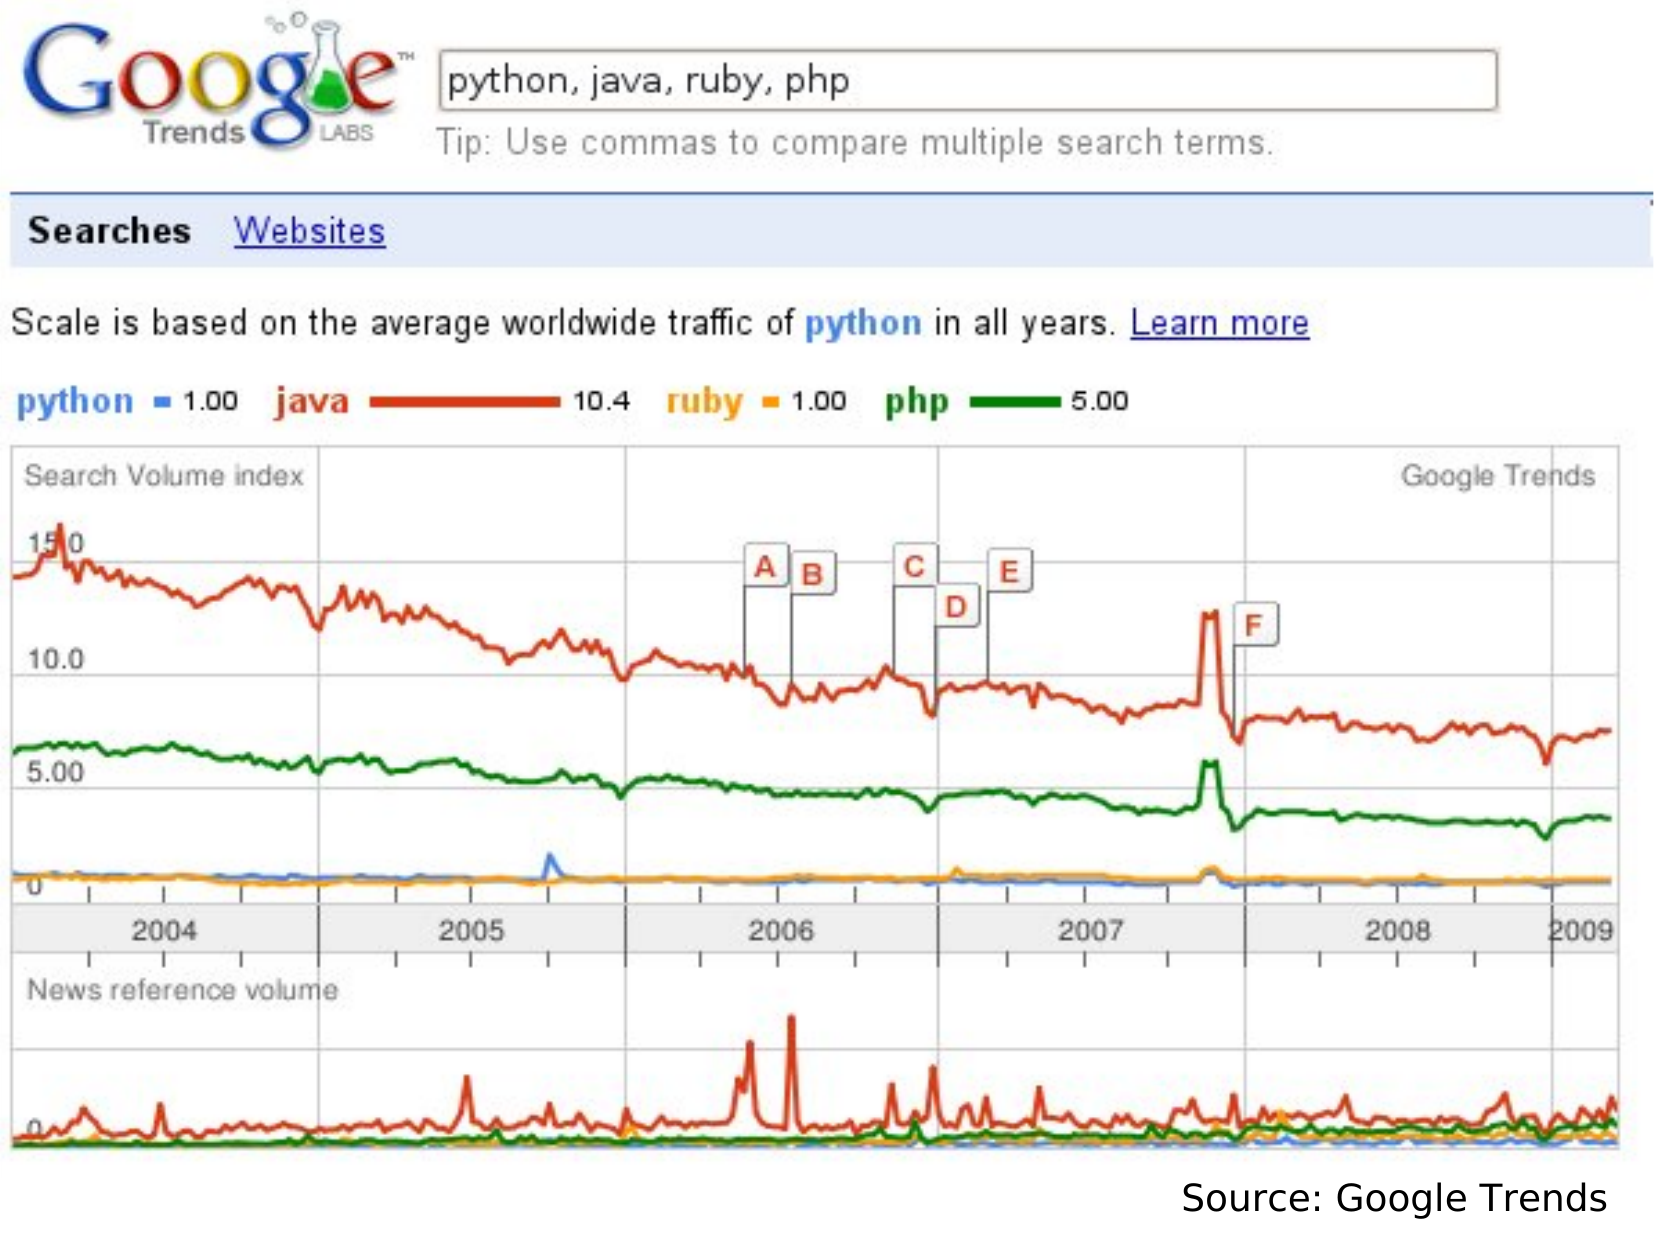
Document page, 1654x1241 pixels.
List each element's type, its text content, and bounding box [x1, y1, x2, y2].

picture [0, 0, 1654, 1178]
text_box Source: Google Trends [1166, 1168, 1624, 1228]
